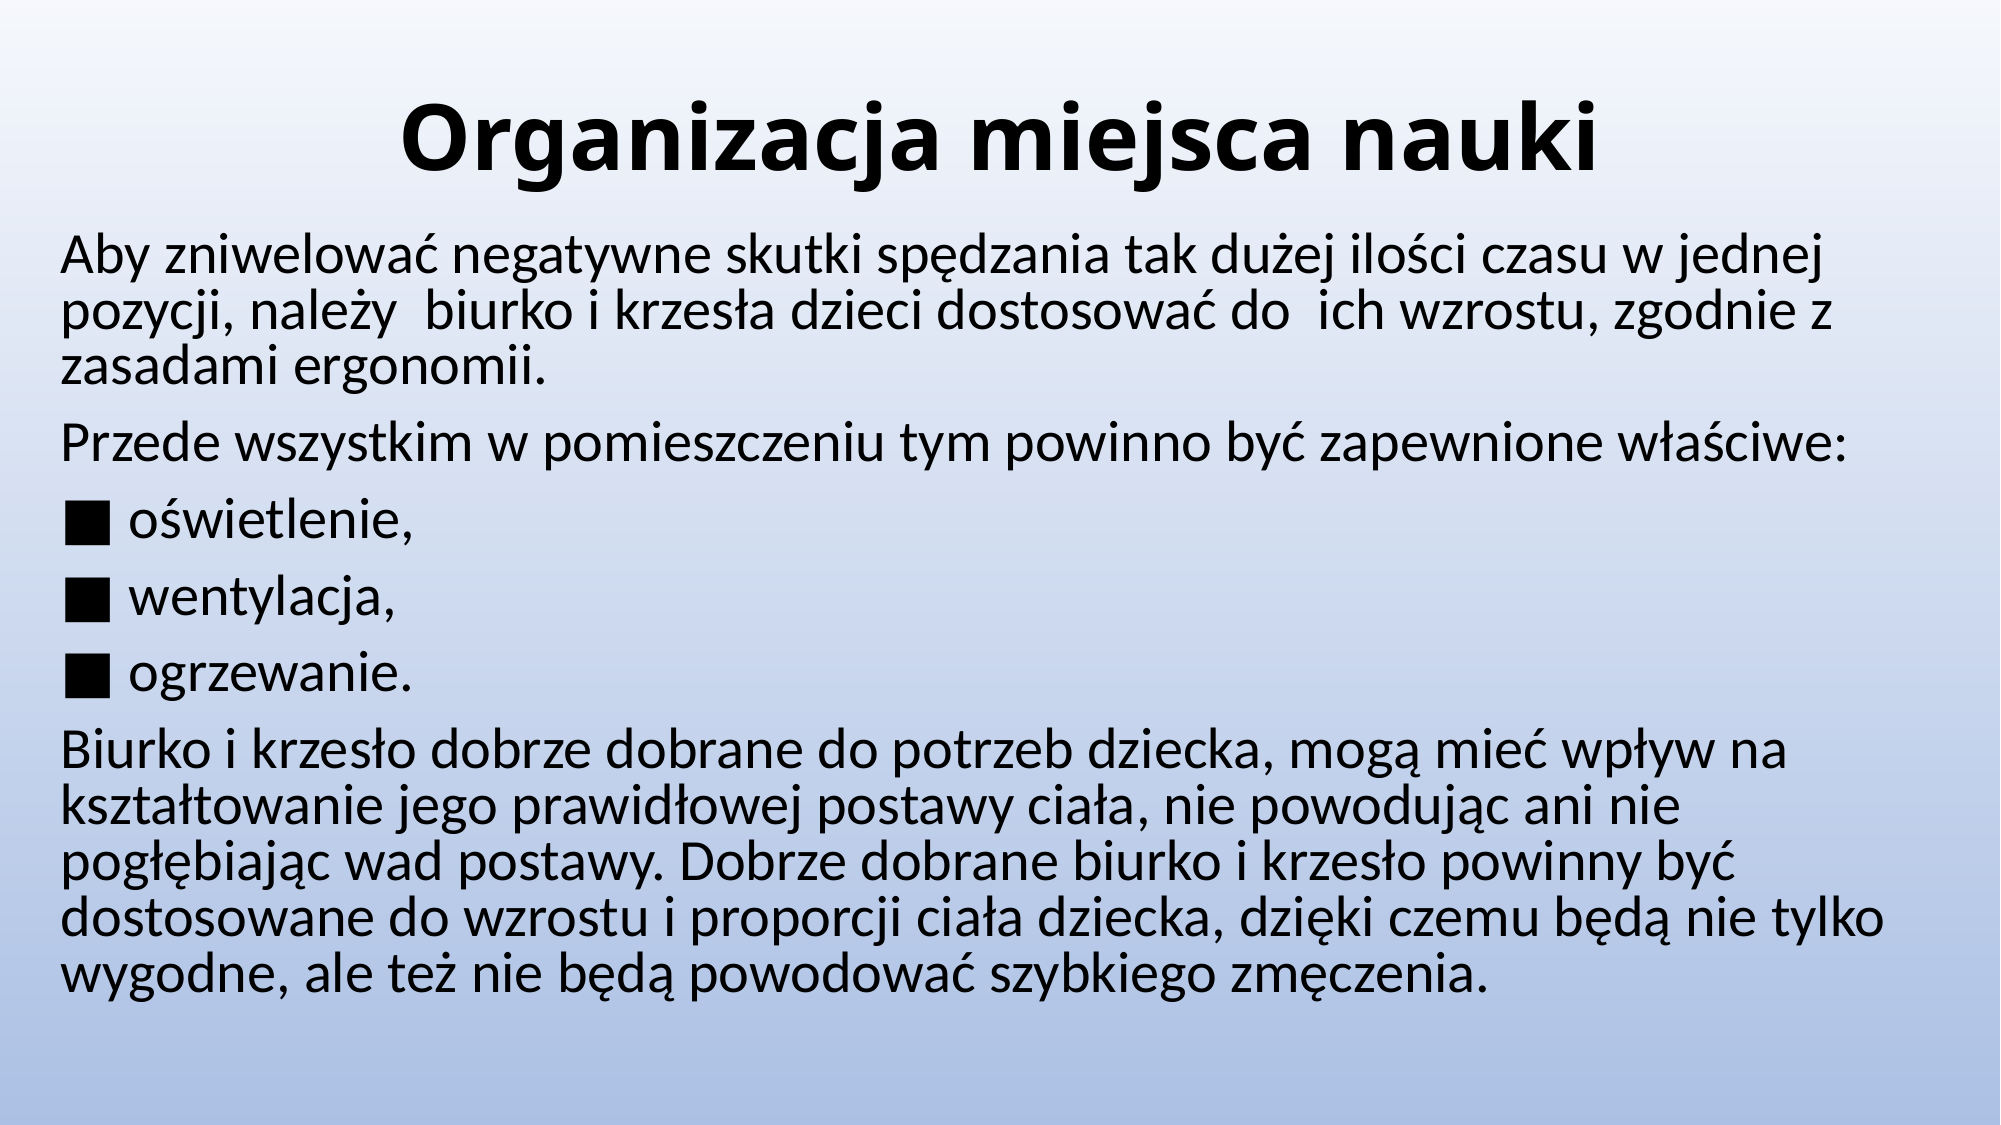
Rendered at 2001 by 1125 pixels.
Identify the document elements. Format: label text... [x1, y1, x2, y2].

list Aby zniwelować negatywne skutki spędzania tak dużej ilości czasu w jednej pozycji, należy biurko i krzesła dzieci dostosować do ich wzrostu, zgodnie z zasadami ergonomii. Przede wszystkim w pomieszczeniu tym powinno być zapewnione właściwe: ■ oświetlenie, ■ wentylacja, ■ ogrzewanie. Biurko i krzesło dobrze dobrane do potrzeb dziecka, mogą mieć wpływ na kształtowanie jego prawidłowej postawy ciała, nie powodując ani nie pogłębiając wad postawy. Dobrze dobrane biurko i krzesło powinny być dostosowane do wzrostu i proporcji ciała dziecka, dzięki czemu będą nie tylko wygodne, ale też nie będą powodować szybkiego zmęczenia. [45, 221, 1920, 1094]
title Organizacja miejsca nauki [137, 59, 1863, 221]
